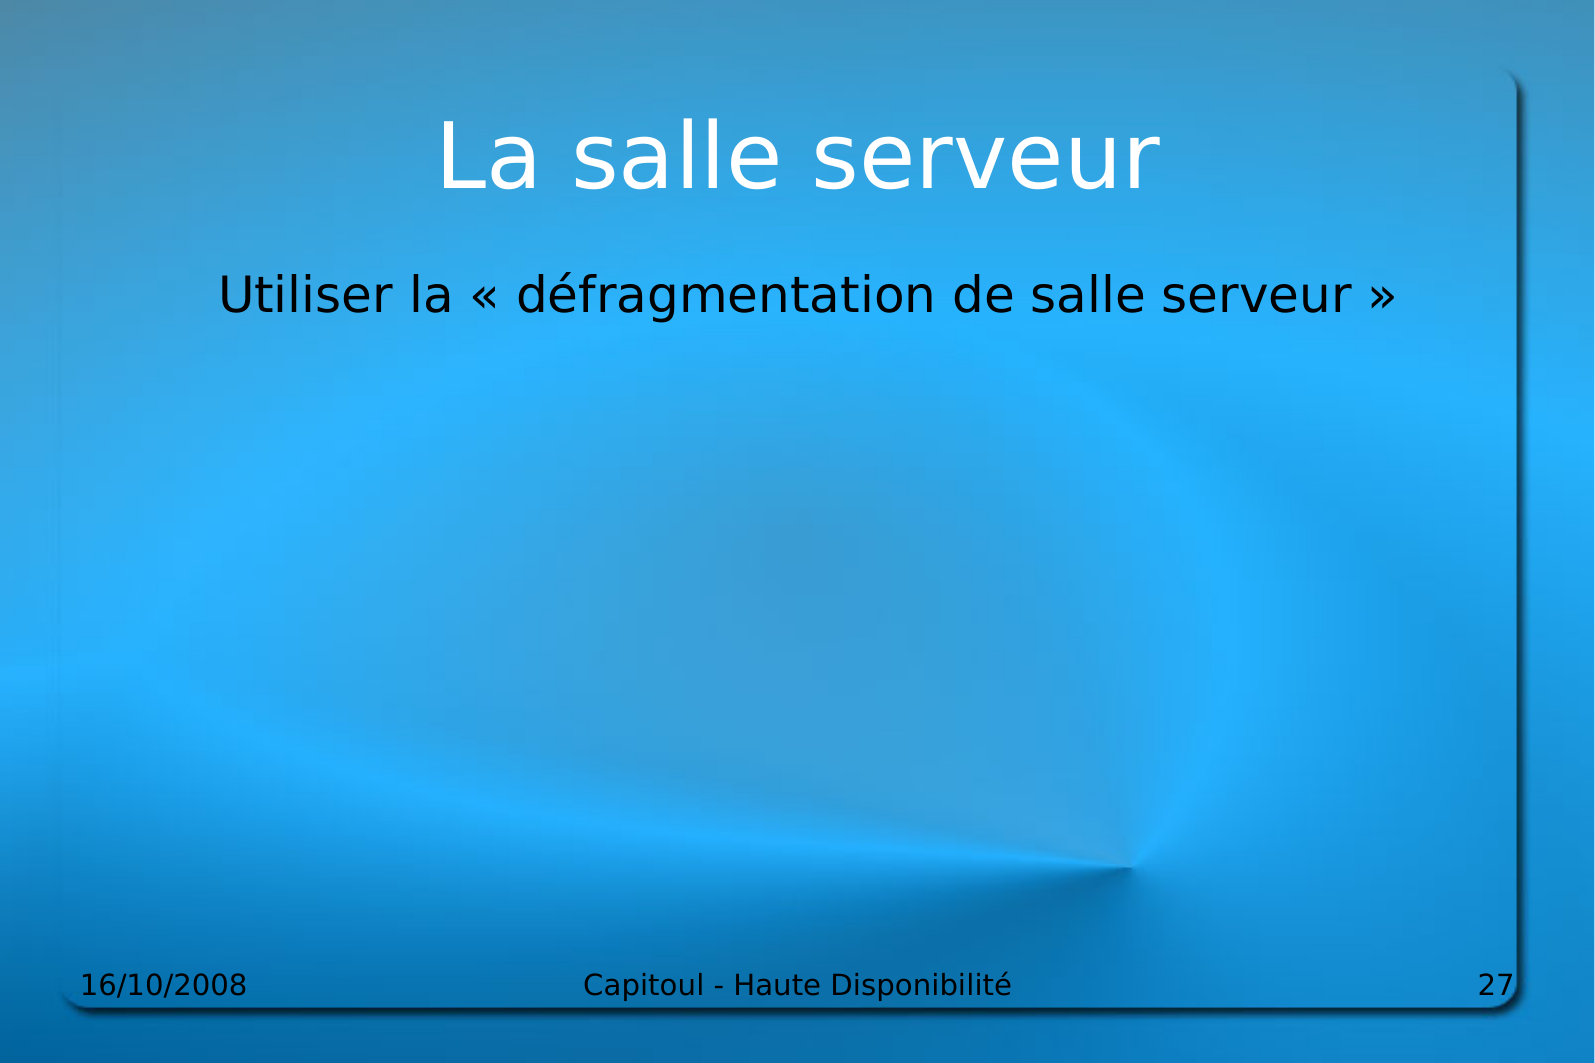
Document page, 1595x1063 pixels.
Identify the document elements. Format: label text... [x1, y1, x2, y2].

list Utiliser la « défragmentation de salle serveur » [93, 266, 1506, 343]
title La salle serveur [117, 103, 1479, 211]
picture [0, 0, 1595, 1063]
